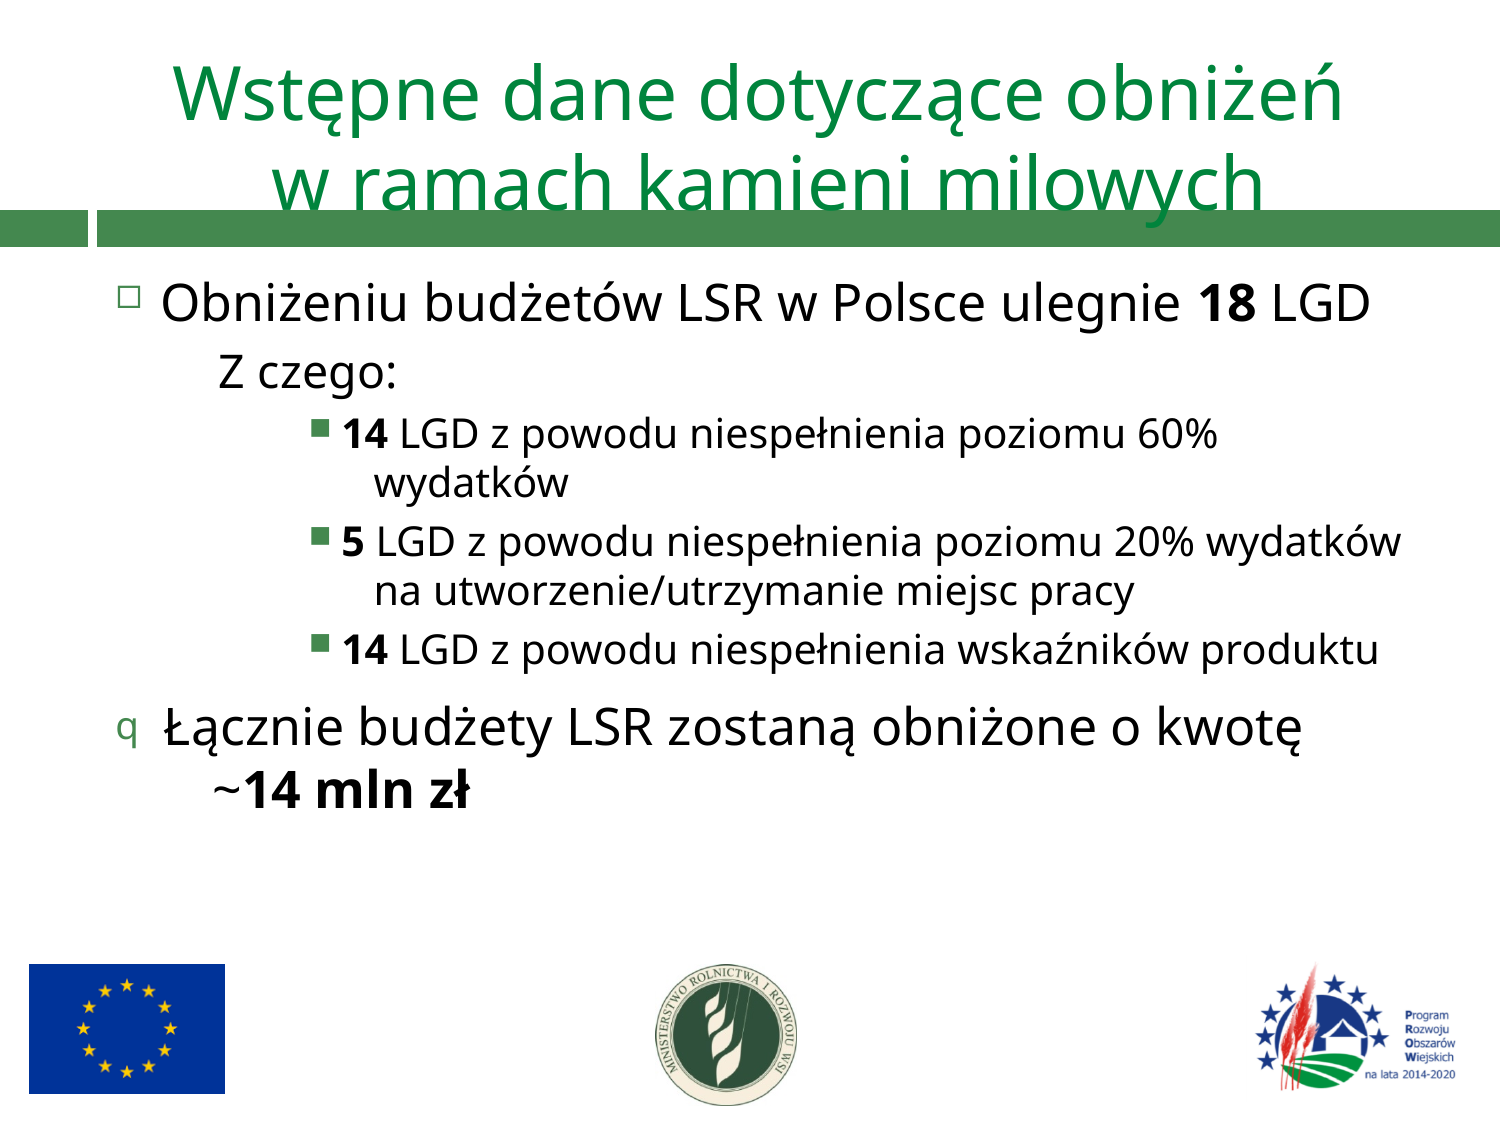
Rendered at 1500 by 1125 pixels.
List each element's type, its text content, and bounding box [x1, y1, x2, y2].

list Obniżeniu budżetów LSR w Polsce ulegnie 18 LGD Z czego: 14 LGD z powodu niespełnienia poziomu 60% wydatków 5 LGD z powodu niespełnienia poziomu 20% wydatków na utworzenie/utrzymanie miejsc pracy 14 LGD z powodu niespełnienia wskaźników produktu Łącznie budżety LSR zostaną obniżone o kwotę ~14 mln zł [100, 262, 1438, 956]
title Wstępne dane dotyczące obniżeń w ramach kamieni milowych [100, 37, 1438, 201]
